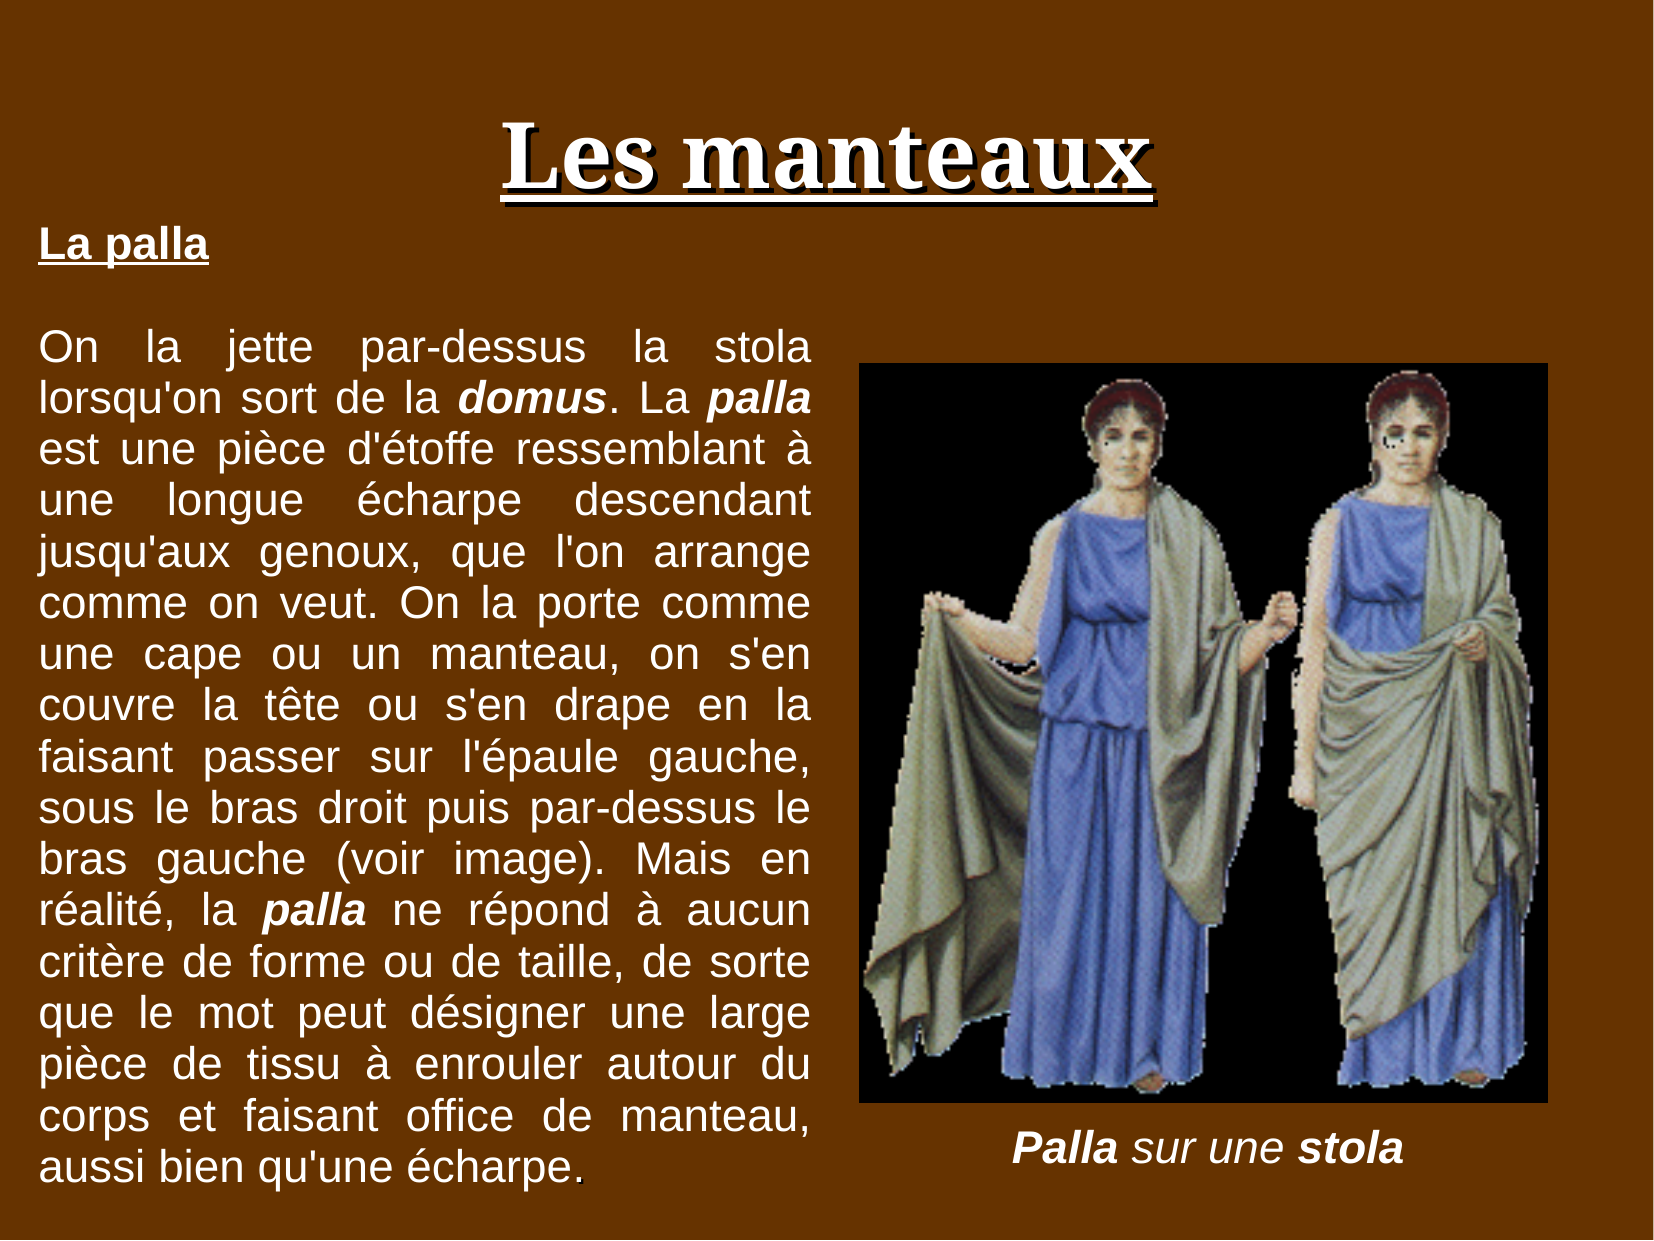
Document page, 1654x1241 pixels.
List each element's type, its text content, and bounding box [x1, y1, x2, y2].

picture [859, 363, 1548, 1103]
title Les manteaux [82, 49, 1571, 257]
text_box La palla On la jette par-dessus la stola lorsqu'on sort de la domus. La palla est une pièce d'étoffe ressemblant à une longue écharpe descendant jusqu'aux genoux, que l'on arrange comme on veut. On la porte comme une cape ou un manteau, on s'en couvre la tête ou s'en drape en la faisant passer sur l'épaule gauche, sous le bras droit puis par-dessus le bras gauche (voir image). Mais en réalité, la palla ne répond à aucun critère de forme ou de taille, de sorte que le mot peut désigner une large pièce de tissu à enrouler autour du corps et faisant office de manteau, aussi bien qu'une écharpe. [23, 159, 827, 1205]
text_box Palla sur une stola [912, 1114, 1504, 1182]
